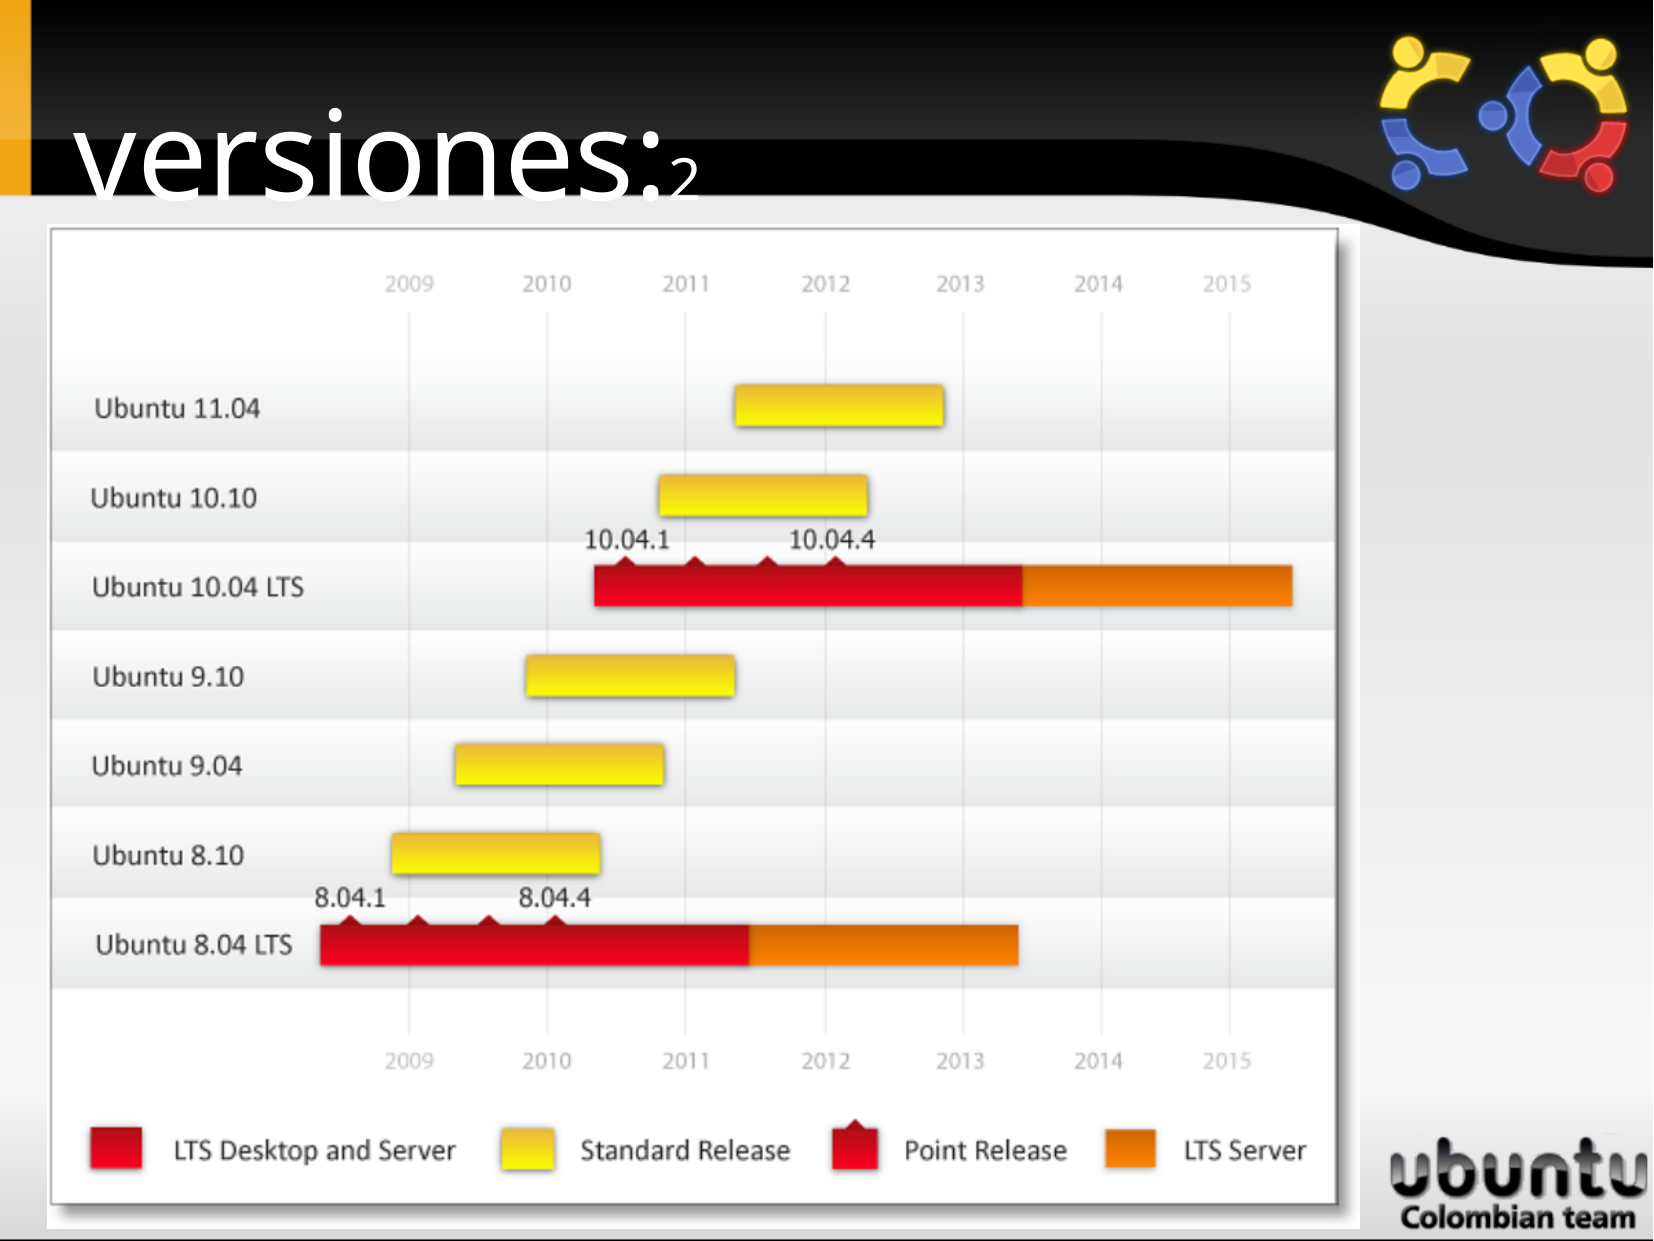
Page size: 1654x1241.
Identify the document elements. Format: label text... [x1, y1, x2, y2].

text_box versiones:2 [59, 59, 739, 198]
picture [0, 0, 1653, 1241]
